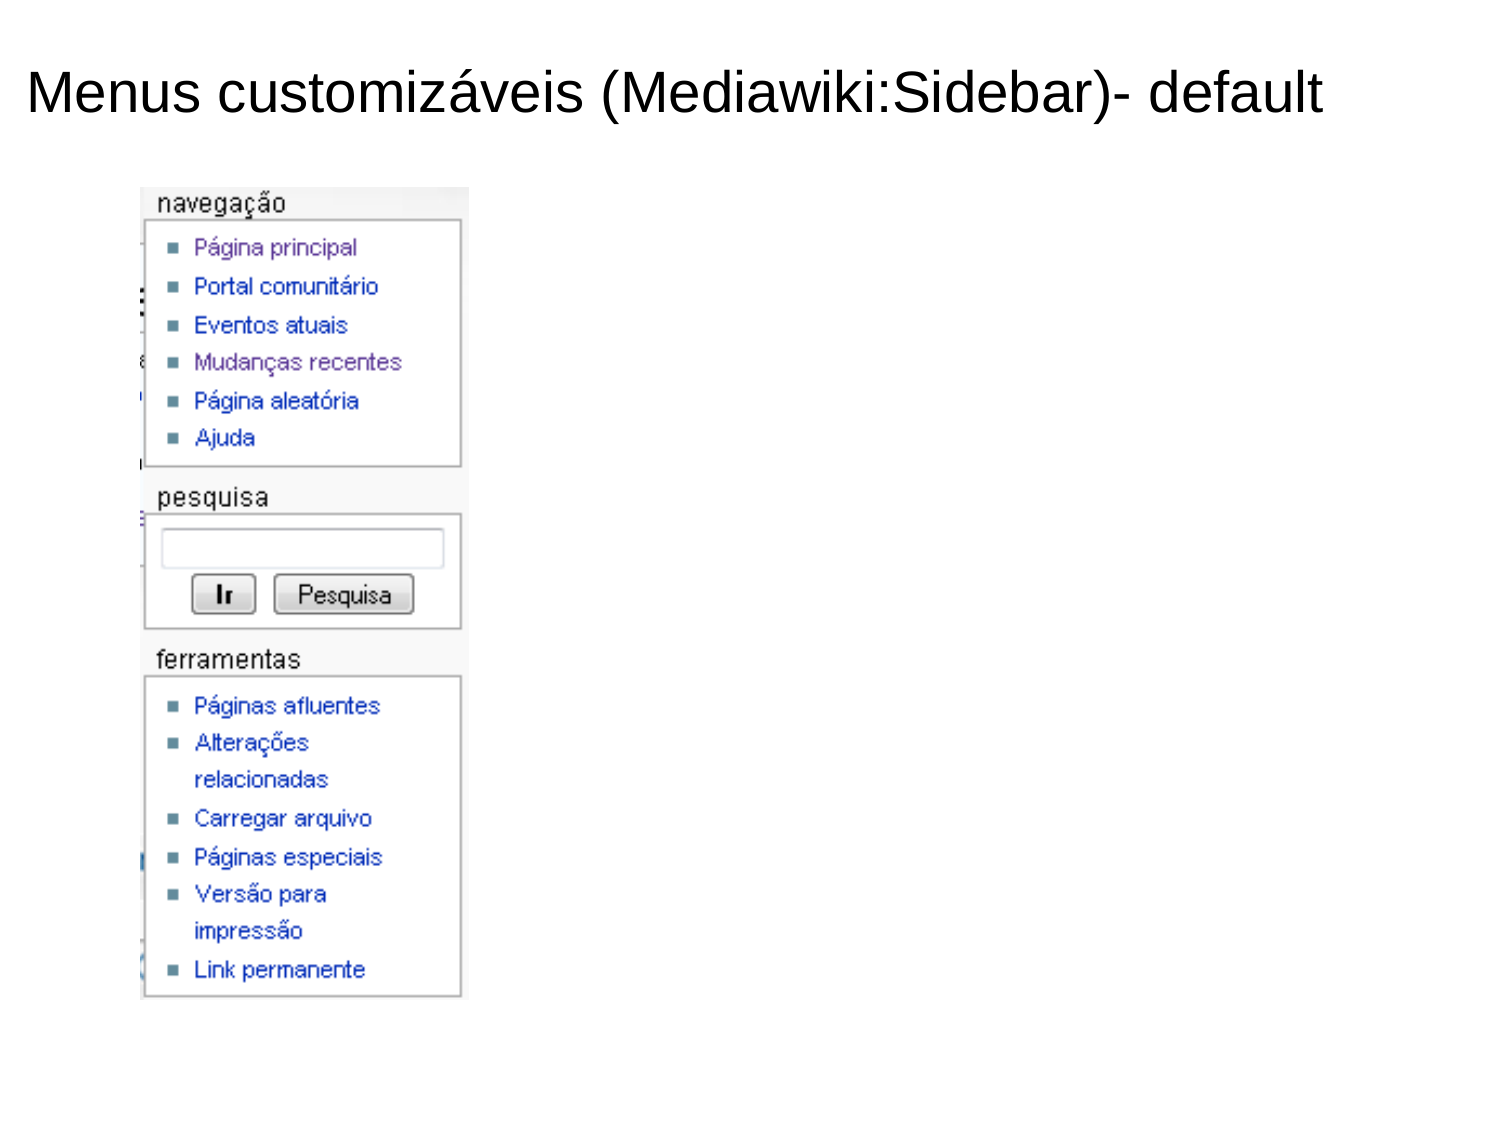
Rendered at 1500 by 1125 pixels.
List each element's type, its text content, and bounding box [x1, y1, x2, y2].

text_box Menus customizáveis (Mediawiki:Sidebar)- default [11, 46, 1500, 132]
picture [140, 187, 469, 1000]
